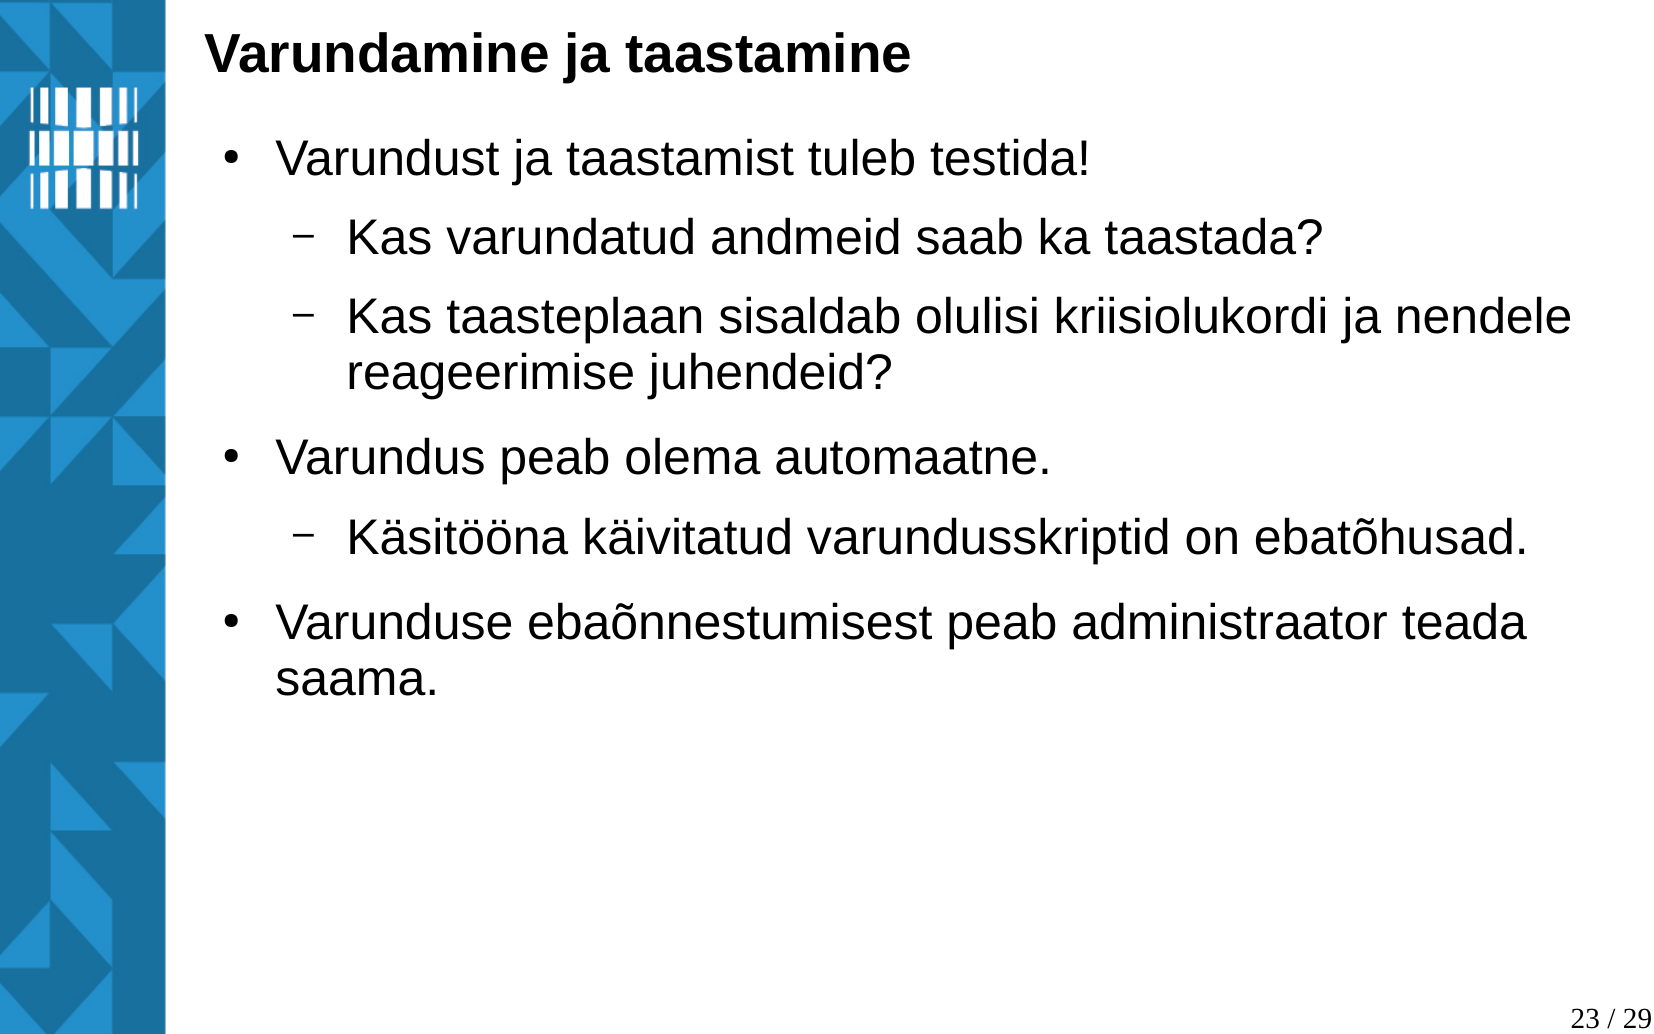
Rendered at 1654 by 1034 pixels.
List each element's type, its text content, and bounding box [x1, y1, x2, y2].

list Varundust ja taastamist tuleb testida! Kas varundatud andmeid saab ka taastada? Kas taasteplaan sisaldab olulisi kriisiolukordi ja nendele reageerimise juhendeid? Varundus peab olema automaatne. Käsitööna käivitatud varundusskriptid on ebatõhusad. Varunduse ebaõnnestumisest peab administraator teada saama. [204, 129, 1595, 997]
title Varundamine ja taastamine [204, 11, 1607, 95]
